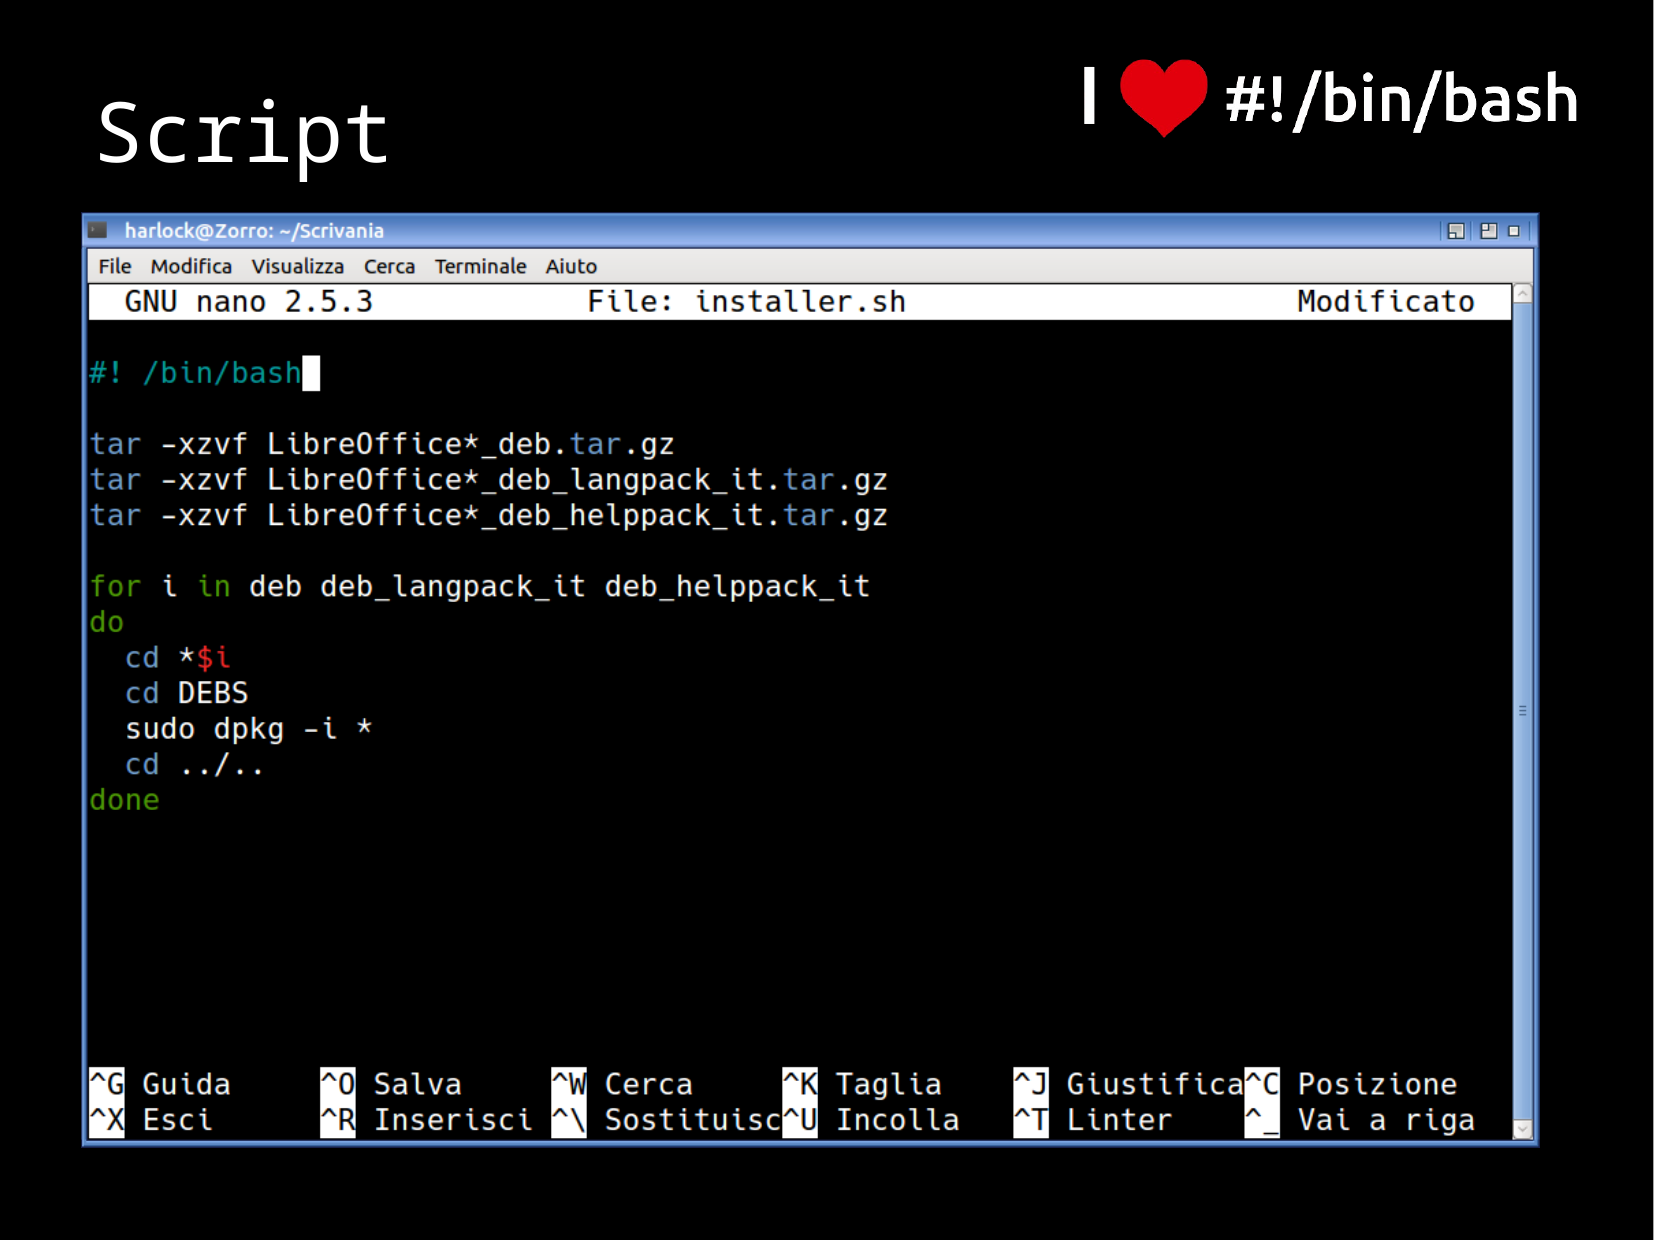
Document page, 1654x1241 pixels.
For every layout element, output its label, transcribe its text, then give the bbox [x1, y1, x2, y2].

text_box Script [79, 66, 1044, 198]
picture [81, 212, 1540, 1148]
picture [1064, 45, 1595, 154]
